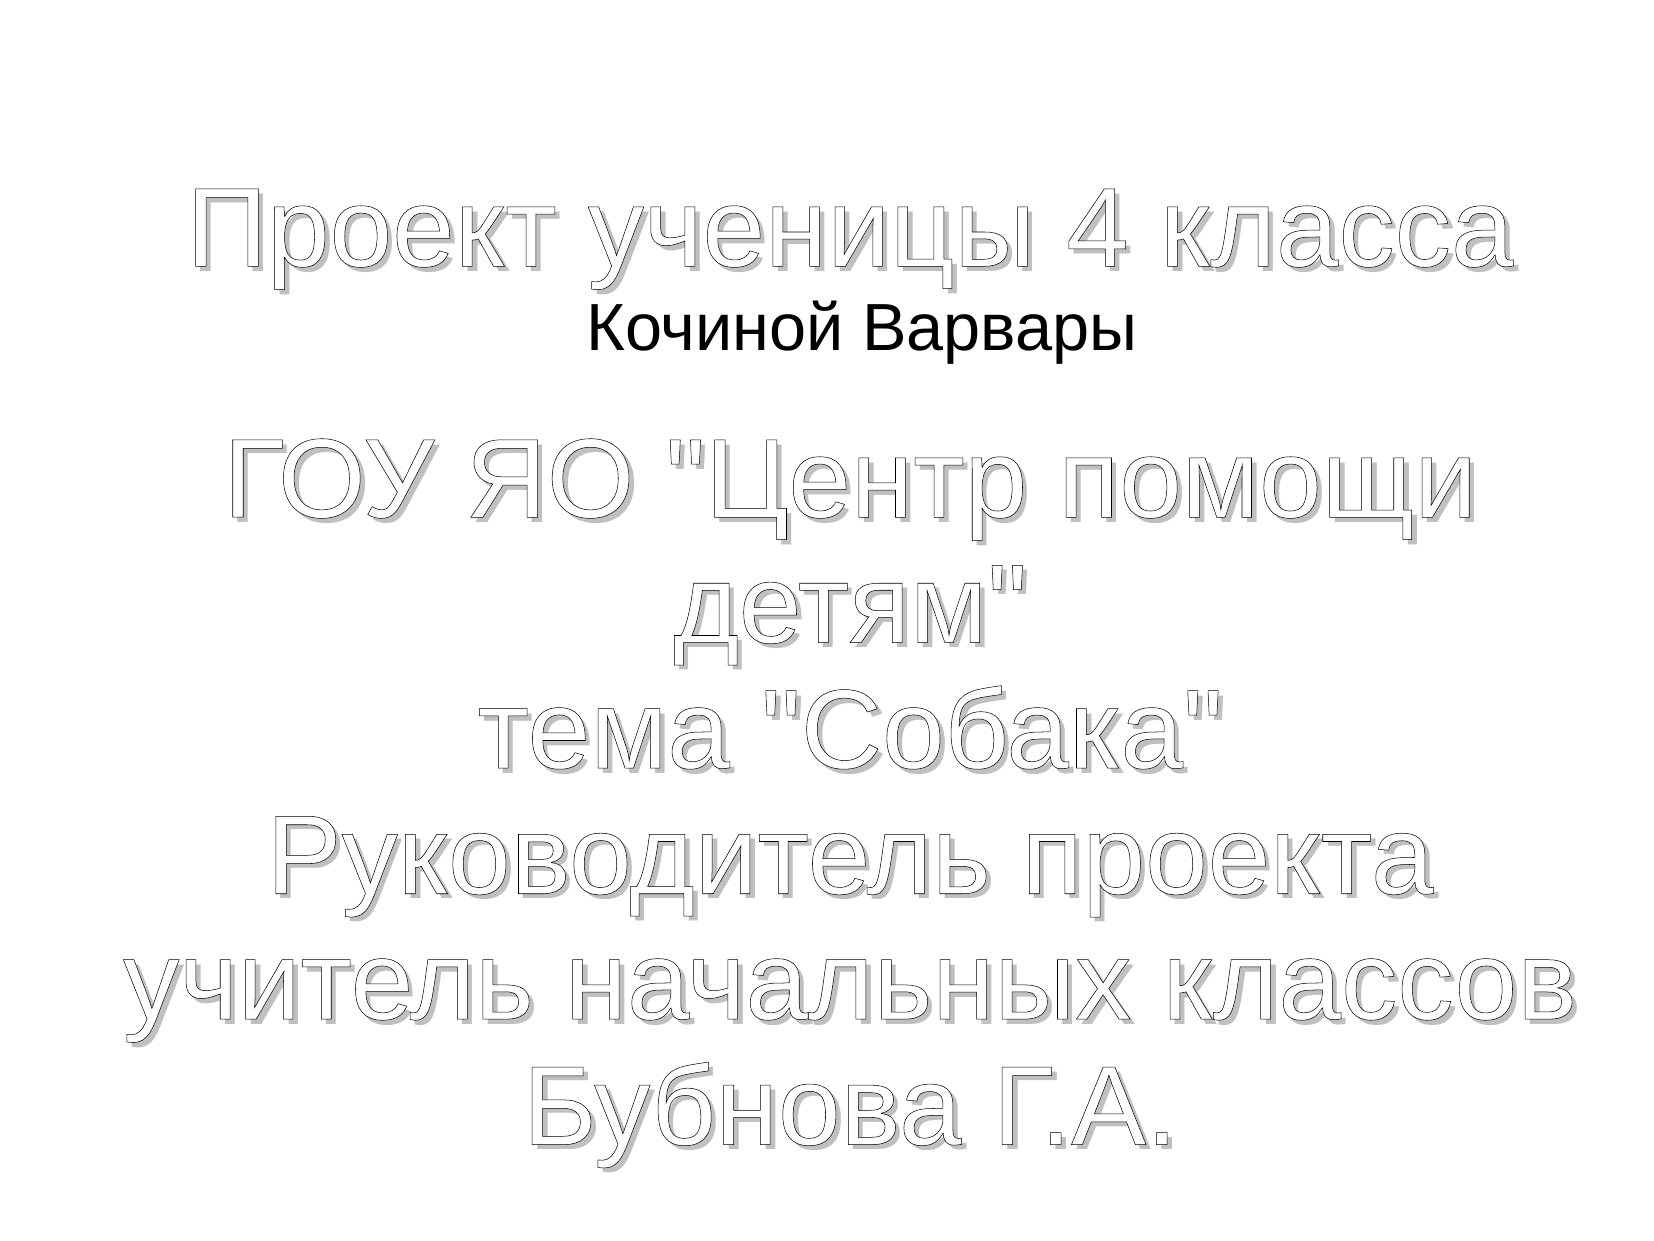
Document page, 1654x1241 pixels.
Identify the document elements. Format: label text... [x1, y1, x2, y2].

title Проект ученицы 4 класса ГОУ ЯО "Центр помощи детям" тема "Собака" Руководитель проекта учитель начальных классов Бубнова Г.А. [76, 0, 1625, 1241]
list Кочиной Варвары [285, 290, 1368, 1109]
